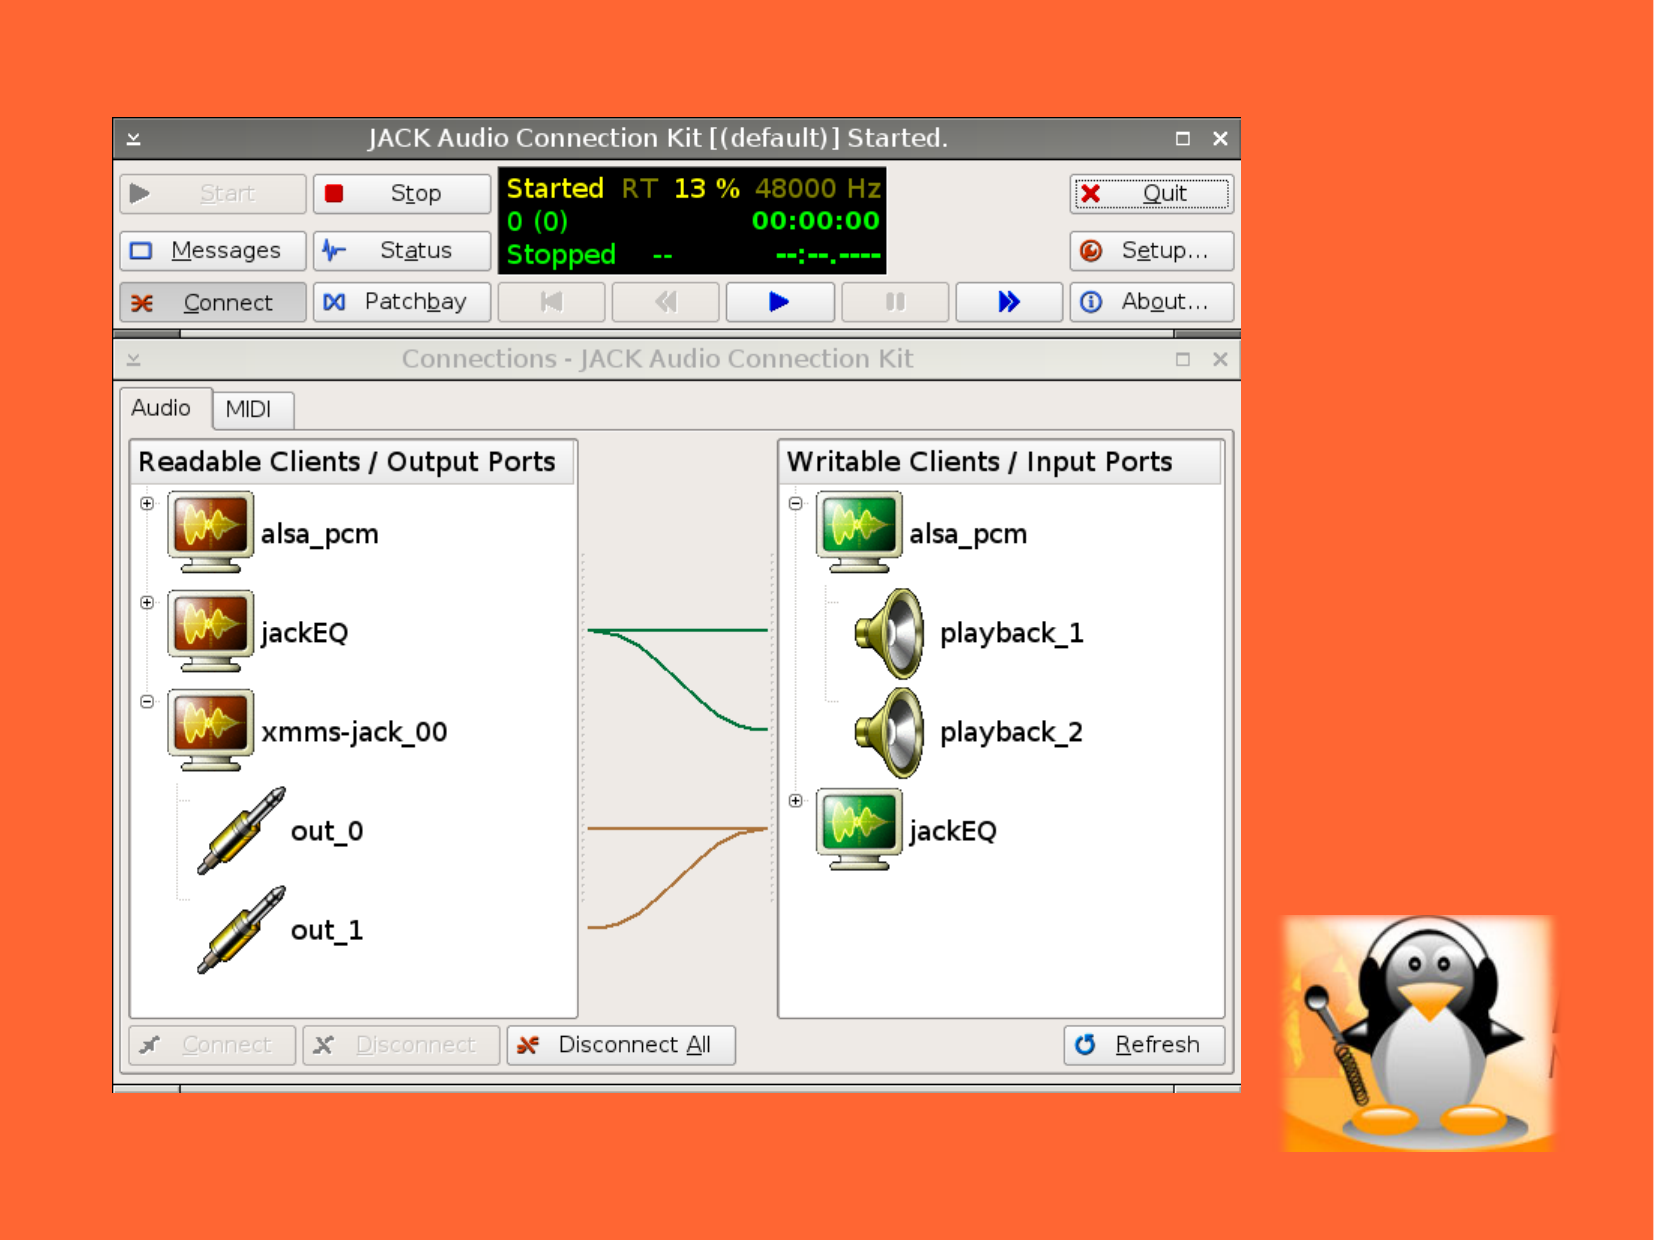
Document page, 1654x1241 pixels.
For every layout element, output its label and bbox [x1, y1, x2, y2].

picture [1272, 915, 1565, 1152]
picture [112, 117, 1241, 1093]
